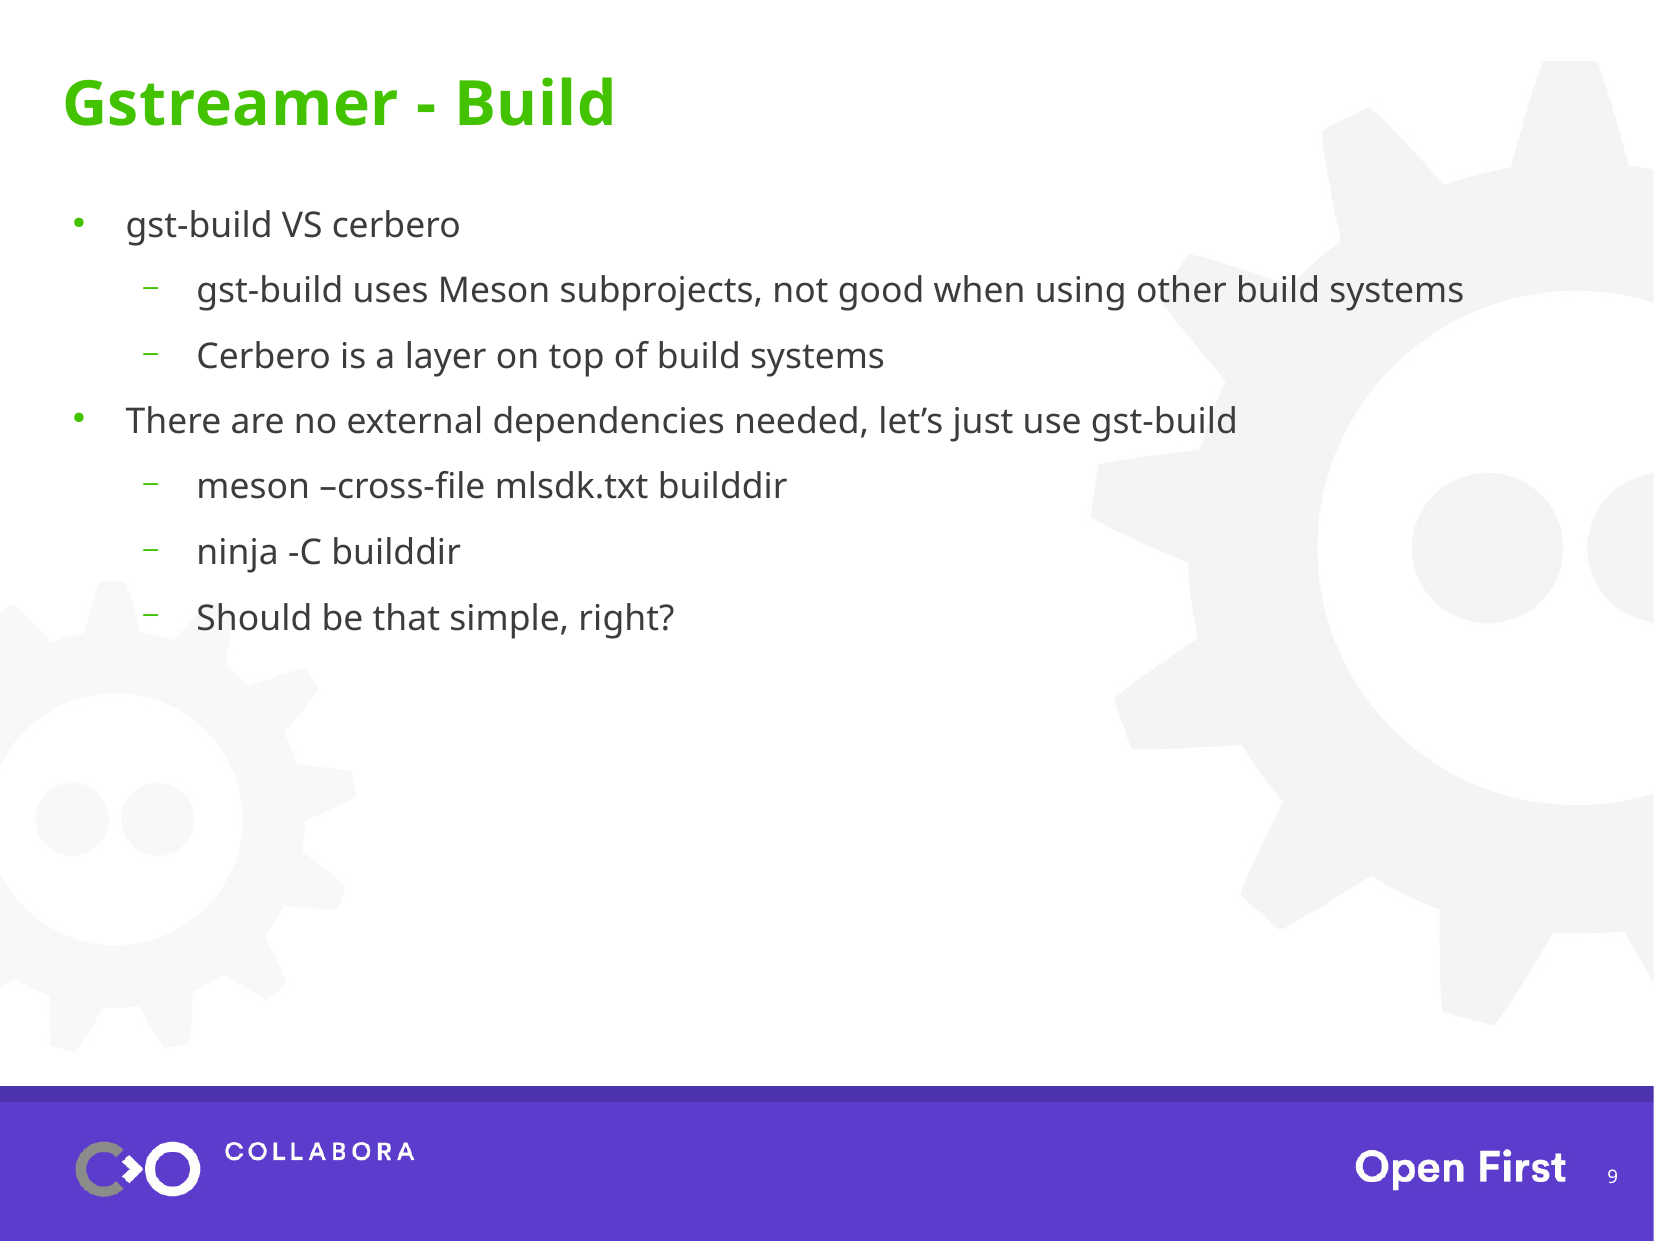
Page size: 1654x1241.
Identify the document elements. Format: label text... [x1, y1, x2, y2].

title Gstreamer - Build [62, 62, 1638, 138]
picture [0, 0, 1654, 1241]
list gst-build VS cerbero gst-build uses Meson subprojects, not good when using other build systems Cerbero is a layer on top of build systems There are no external dependencies needed, let’s just use gst-build meson –cross-file mlsdk.txt builddir ninja -C builddir Should be that simple, right? [54, 181, 1630, 520]
